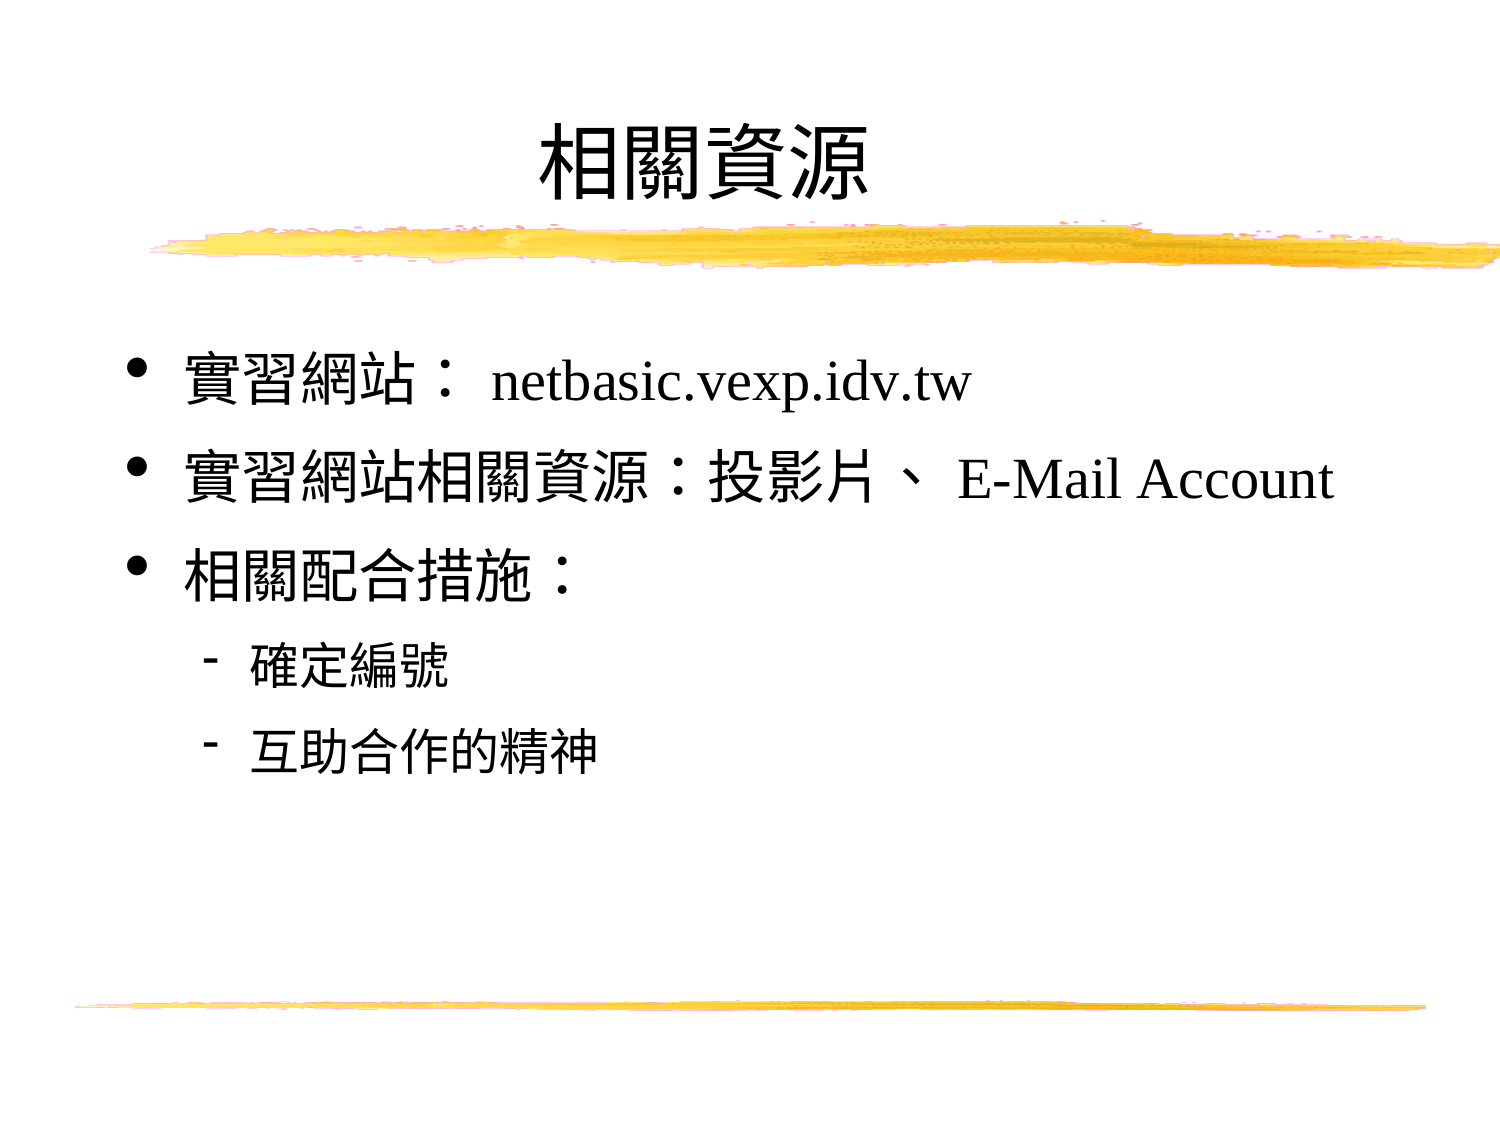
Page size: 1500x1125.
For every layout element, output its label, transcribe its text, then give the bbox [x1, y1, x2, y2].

title 相關資源 [66, 21, 1342, 225]
picture [1388, 999, 1426, 1013]
picture [75, 999, 112, 1013]
picture [150, 215, 1500, 279]
list 實習網站：netbasic.vexp.idv.tw 實習網站相關資源：投影片、E-Mail Account 相關配合措施： 確定編號 互助合作的精神 [112, 324, 1388, 1016]
